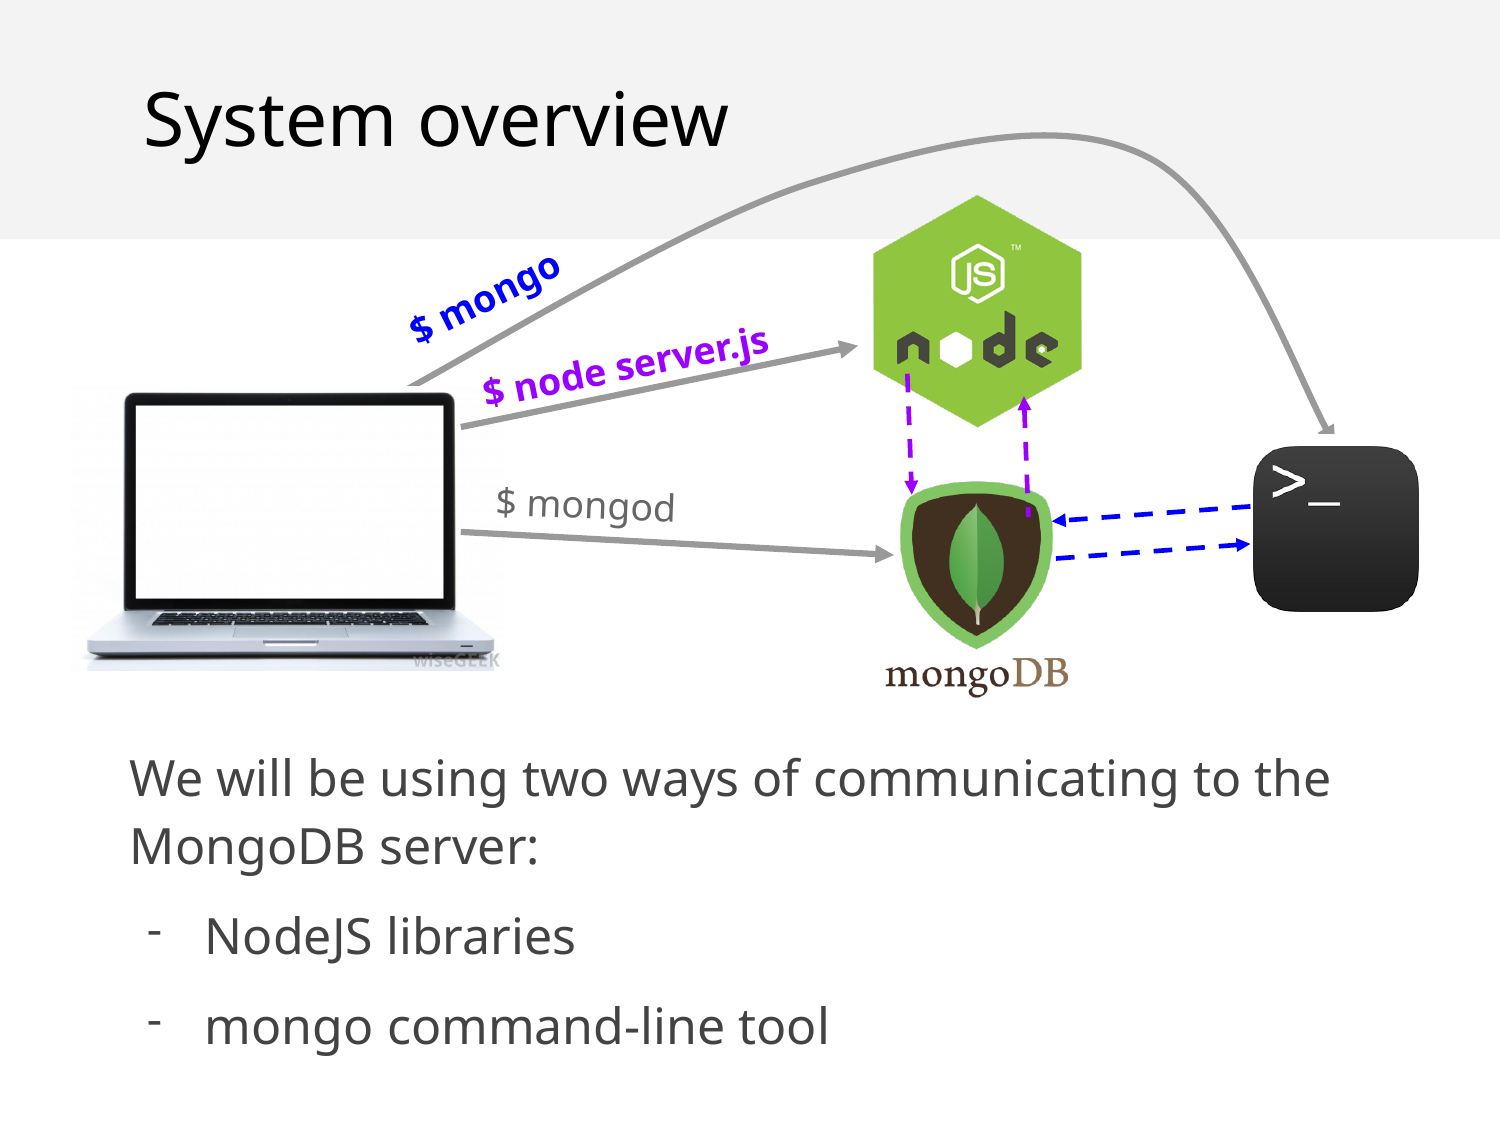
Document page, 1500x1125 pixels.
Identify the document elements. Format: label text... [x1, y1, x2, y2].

picture [70, 386, 504, 671]
list We will be using two ways of communicating to the MongoDB server: NodeJS libraries mongo command-line tool [115, 722, 1359, 1052]
title System overview [128, 56, 1372, 183]
picture [1241, 434, 1430, 623]
picture [857, 192, 1096, 431]
text_box $ mongod [478, 462, 840, 558]
text_box $ node server.js [460, 276, 891, 440]
picture [857, 450, 1096, 722]
text_box $ mongo [381, 145, 739, 380]
